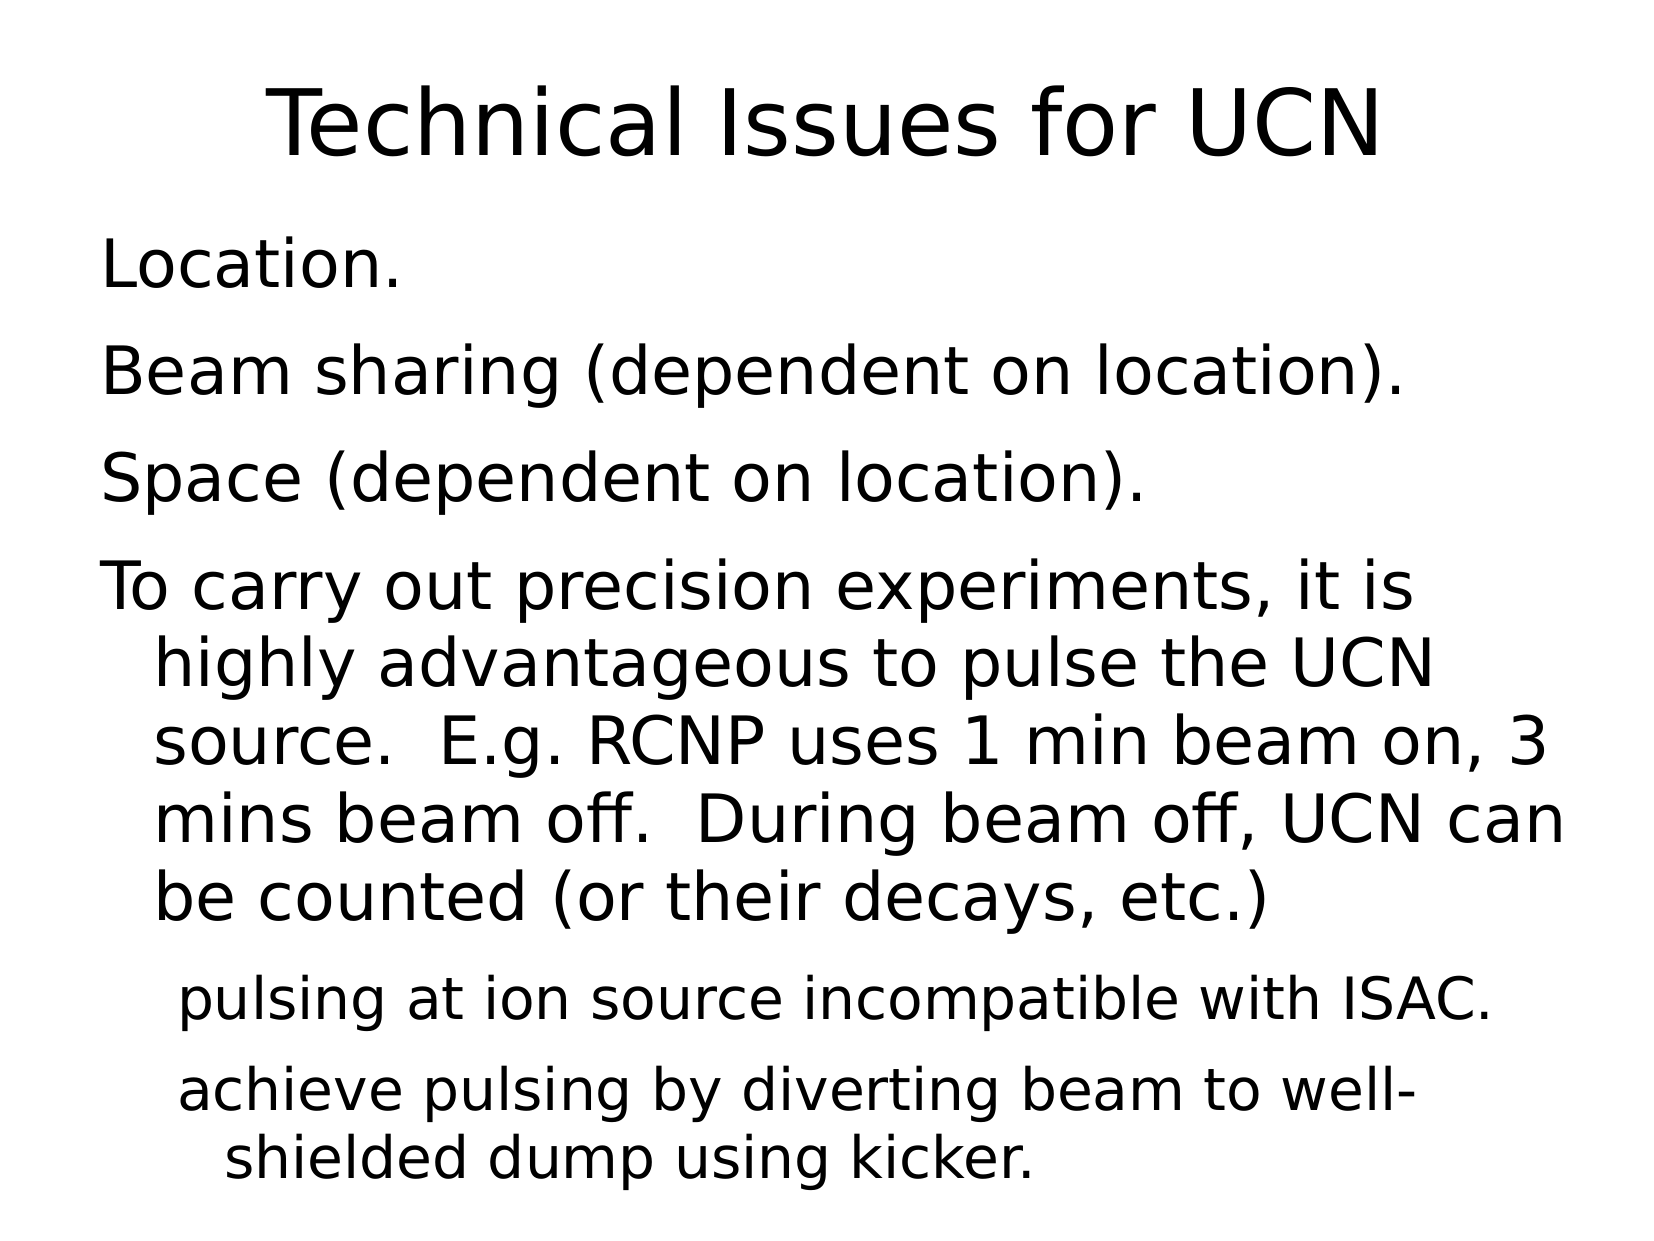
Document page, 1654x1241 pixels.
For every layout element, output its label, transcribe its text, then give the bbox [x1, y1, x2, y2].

title Technical Issues for UCN [82, 27, 1571, 220]
list Location. Beam sharing (dependent on location). Space (dependent on location). To carry out precision experiments, it is highly advantageous to pulse the UCN source. E.g. RCNP uses 1 min beam on, 3 mins beam off. During beam off, UCN can be counted (or their decays, etc.) pulsing at ion source incompatible with ISAC. achieve pulsing by diverting beam to well-shielded dump using kicker. [82, 225, 1571, 1193]
